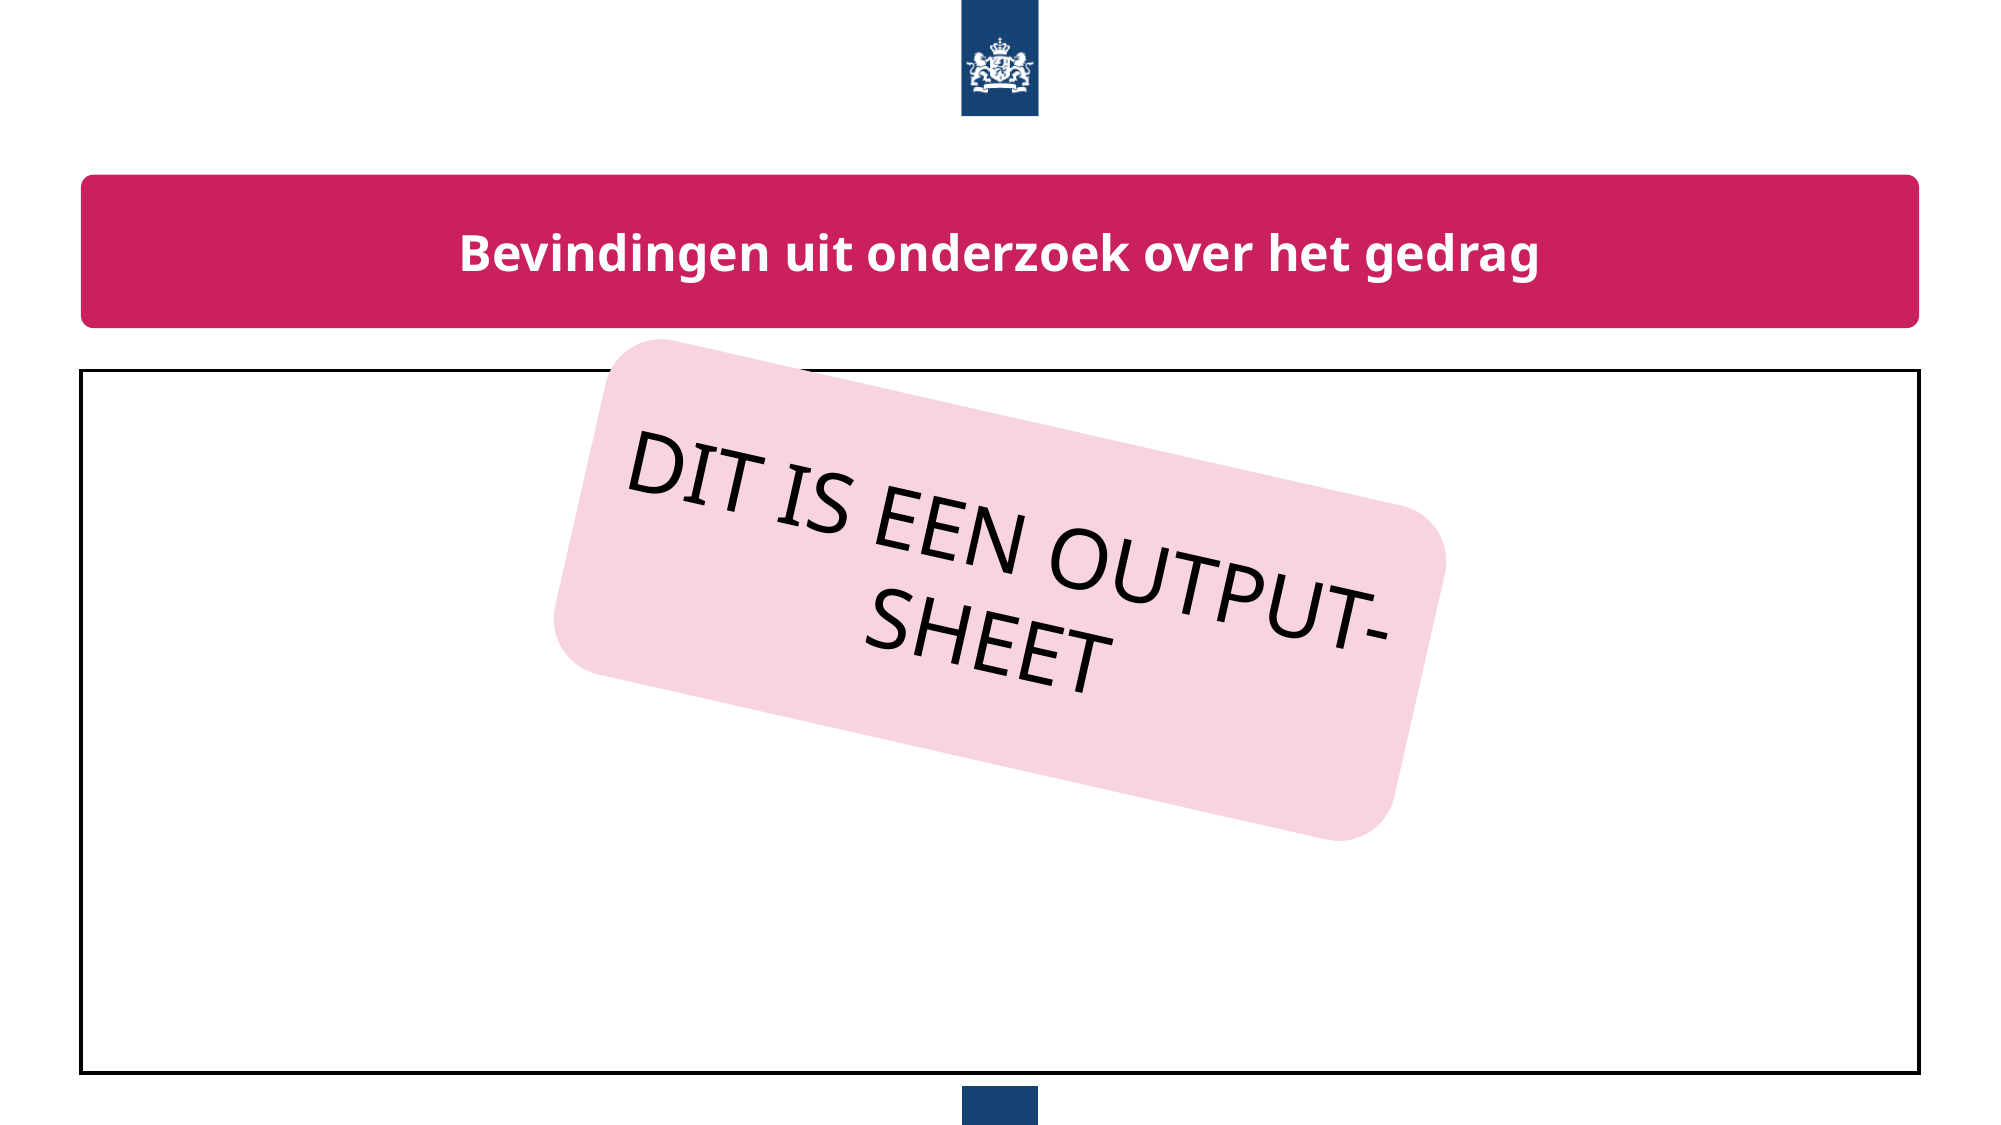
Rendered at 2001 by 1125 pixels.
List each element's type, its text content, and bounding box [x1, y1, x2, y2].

text_box Bevindingen uit onderzoek over het gedrag [80, 174, 1920, 329]
text_box [80, 370, 1919, 1073]
text_box DIT IS EEN OUTPUT-SHEET [553, 339, 1447, 841]
